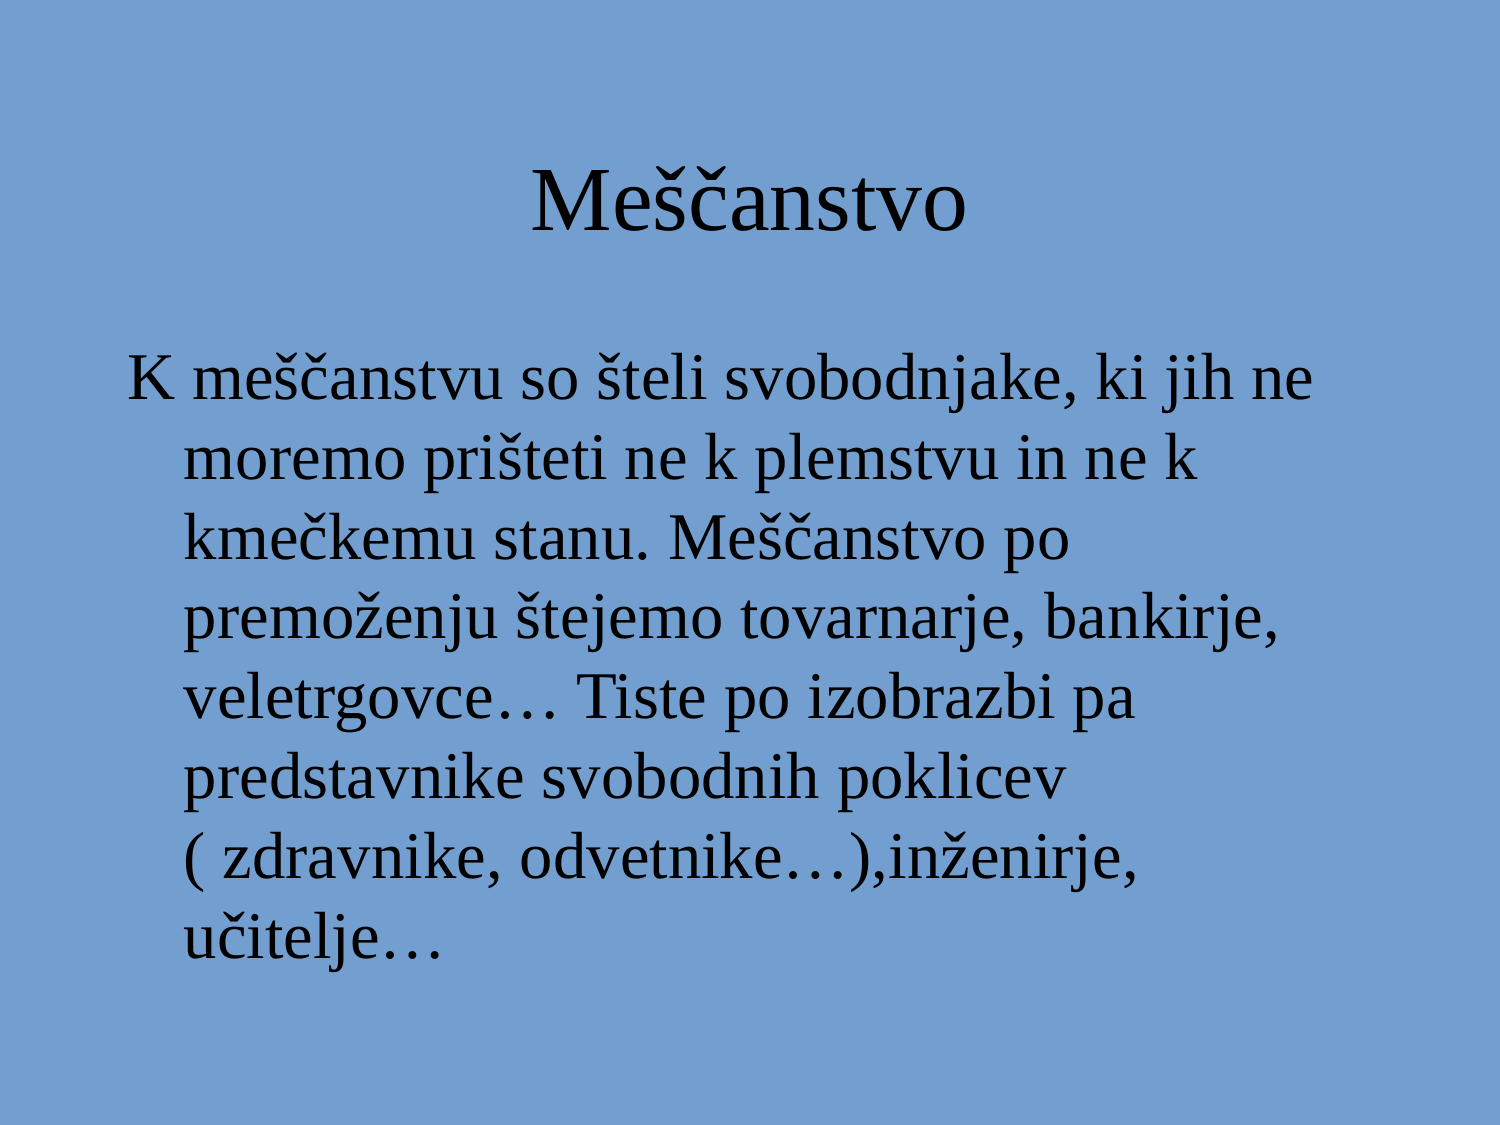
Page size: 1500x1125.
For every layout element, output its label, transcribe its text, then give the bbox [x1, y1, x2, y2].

title Meščanstvo [112, 99, 1388, 288]
list K meščanstvu so šteli svobodnjake, ki jih ne moremo prišteti ne k plemstvu in ne k kmečkemu stanu. Meščanstvo po premoženju štejemo tovarnarje, bankirje, veletrgovce… Tiste po izobrazbi pa predstavnike svobodnih poklicev ( zdravnike, odvetnike…),inženirje, učitelje… [112, 324, 1388, 1000]
